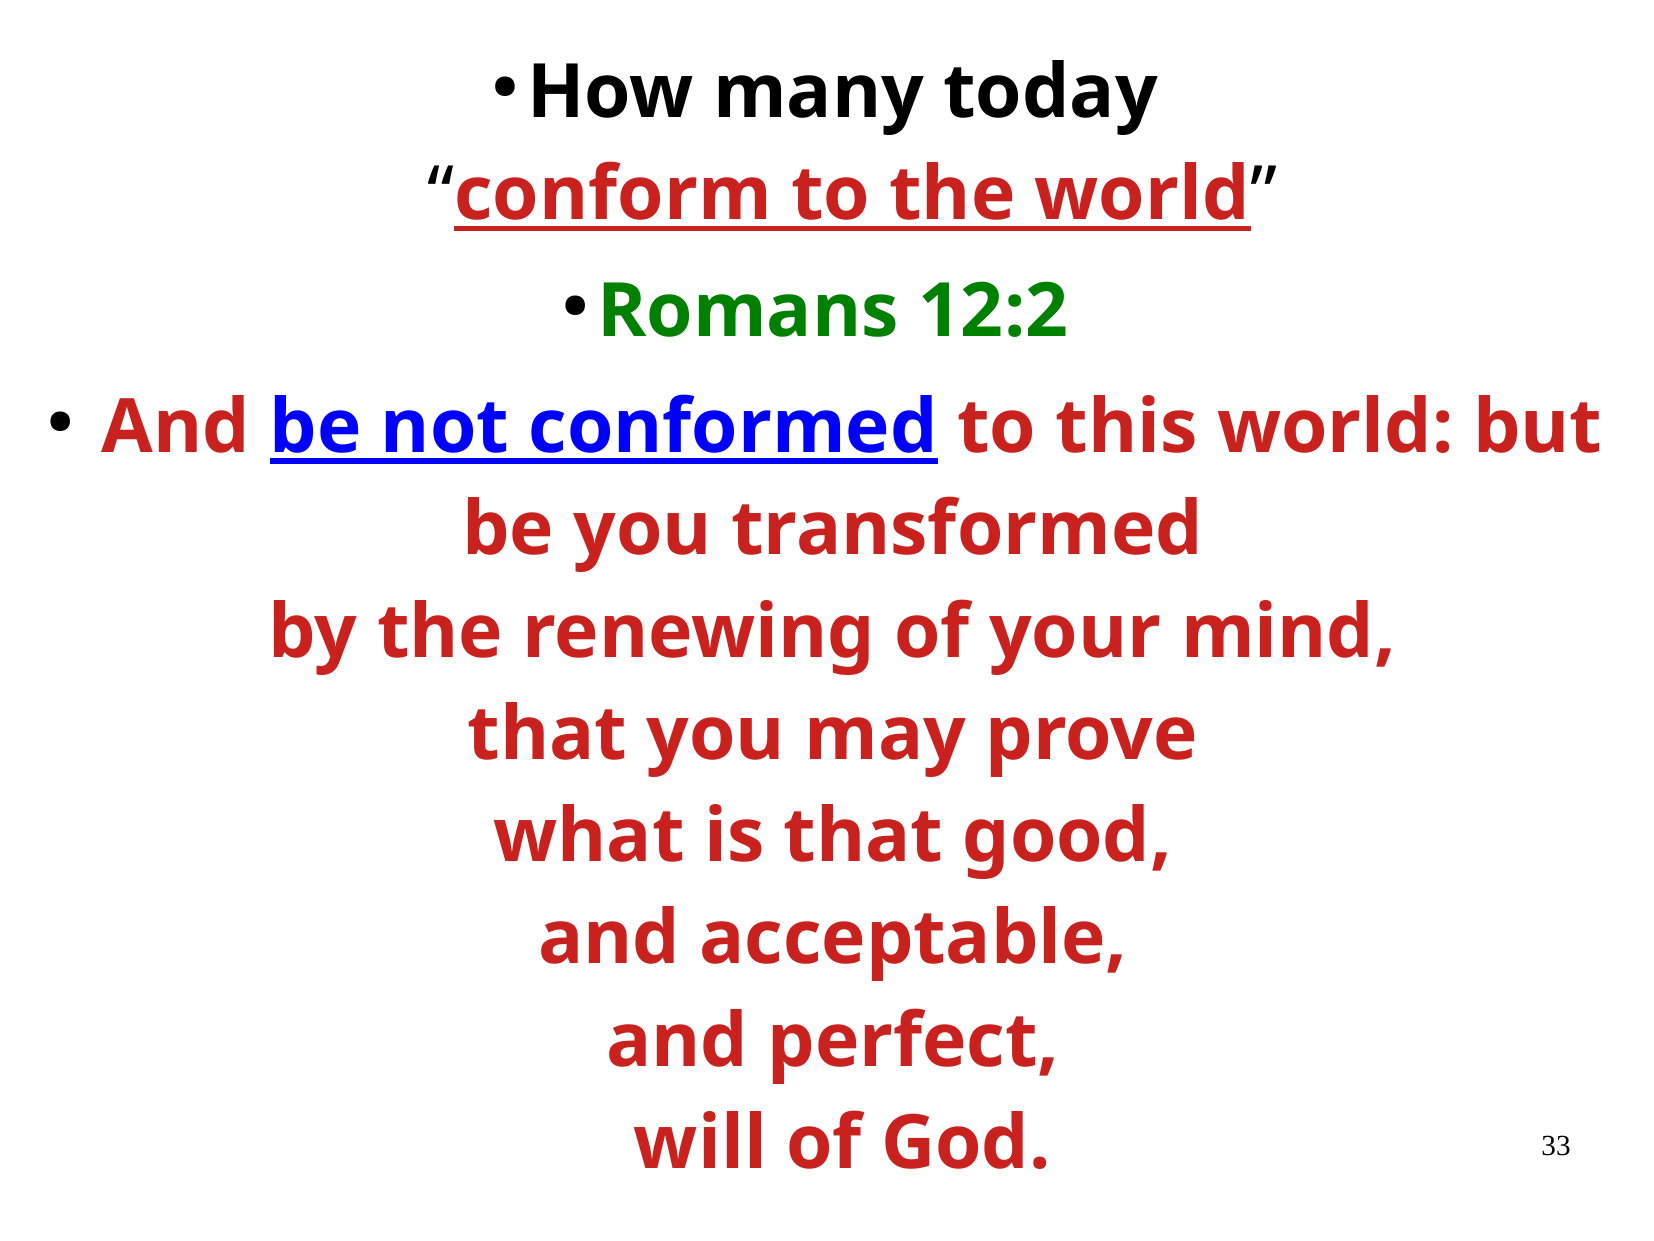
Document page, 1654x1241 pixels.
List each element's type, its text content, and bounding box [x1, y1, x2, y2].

list How many today “conform to the world” Romans 12:2 And be not conformed to this world: but be you transformed by the renewing of your mind, that you may prove what is that good, and acceptable, and perfect, will of God. [37, 37, 1613, 1201]
